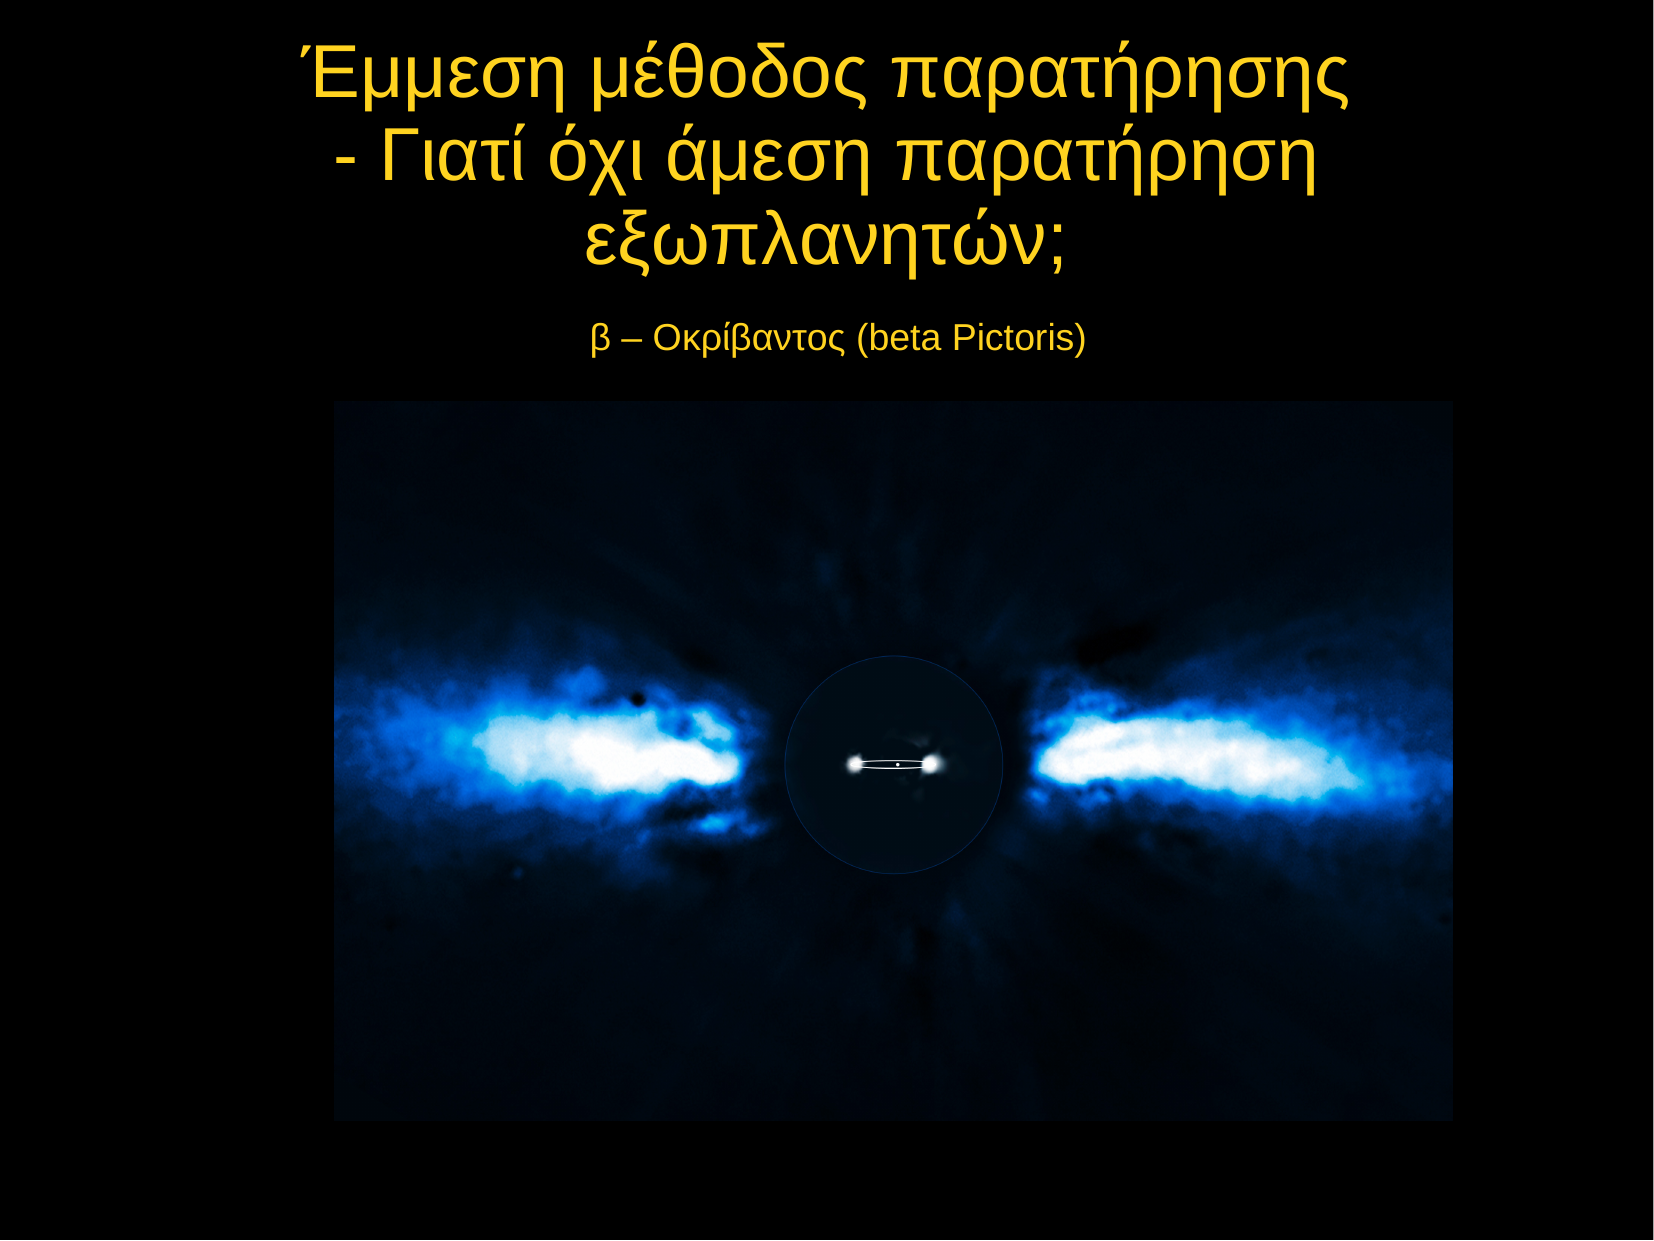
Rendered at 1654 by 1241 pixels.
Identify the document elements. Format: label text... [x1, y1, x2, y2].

text_box β – Οκρίβαντος (beta Pictoris) [401, 306, 1276, 364]
title Έμμεση μέθοδος παρατήρησης - Γιατί όχι άμεση παρατήρηση εξωπλανητών; [82, 49, 1571, 257]
picture [334, 401, 1453, 1121]
